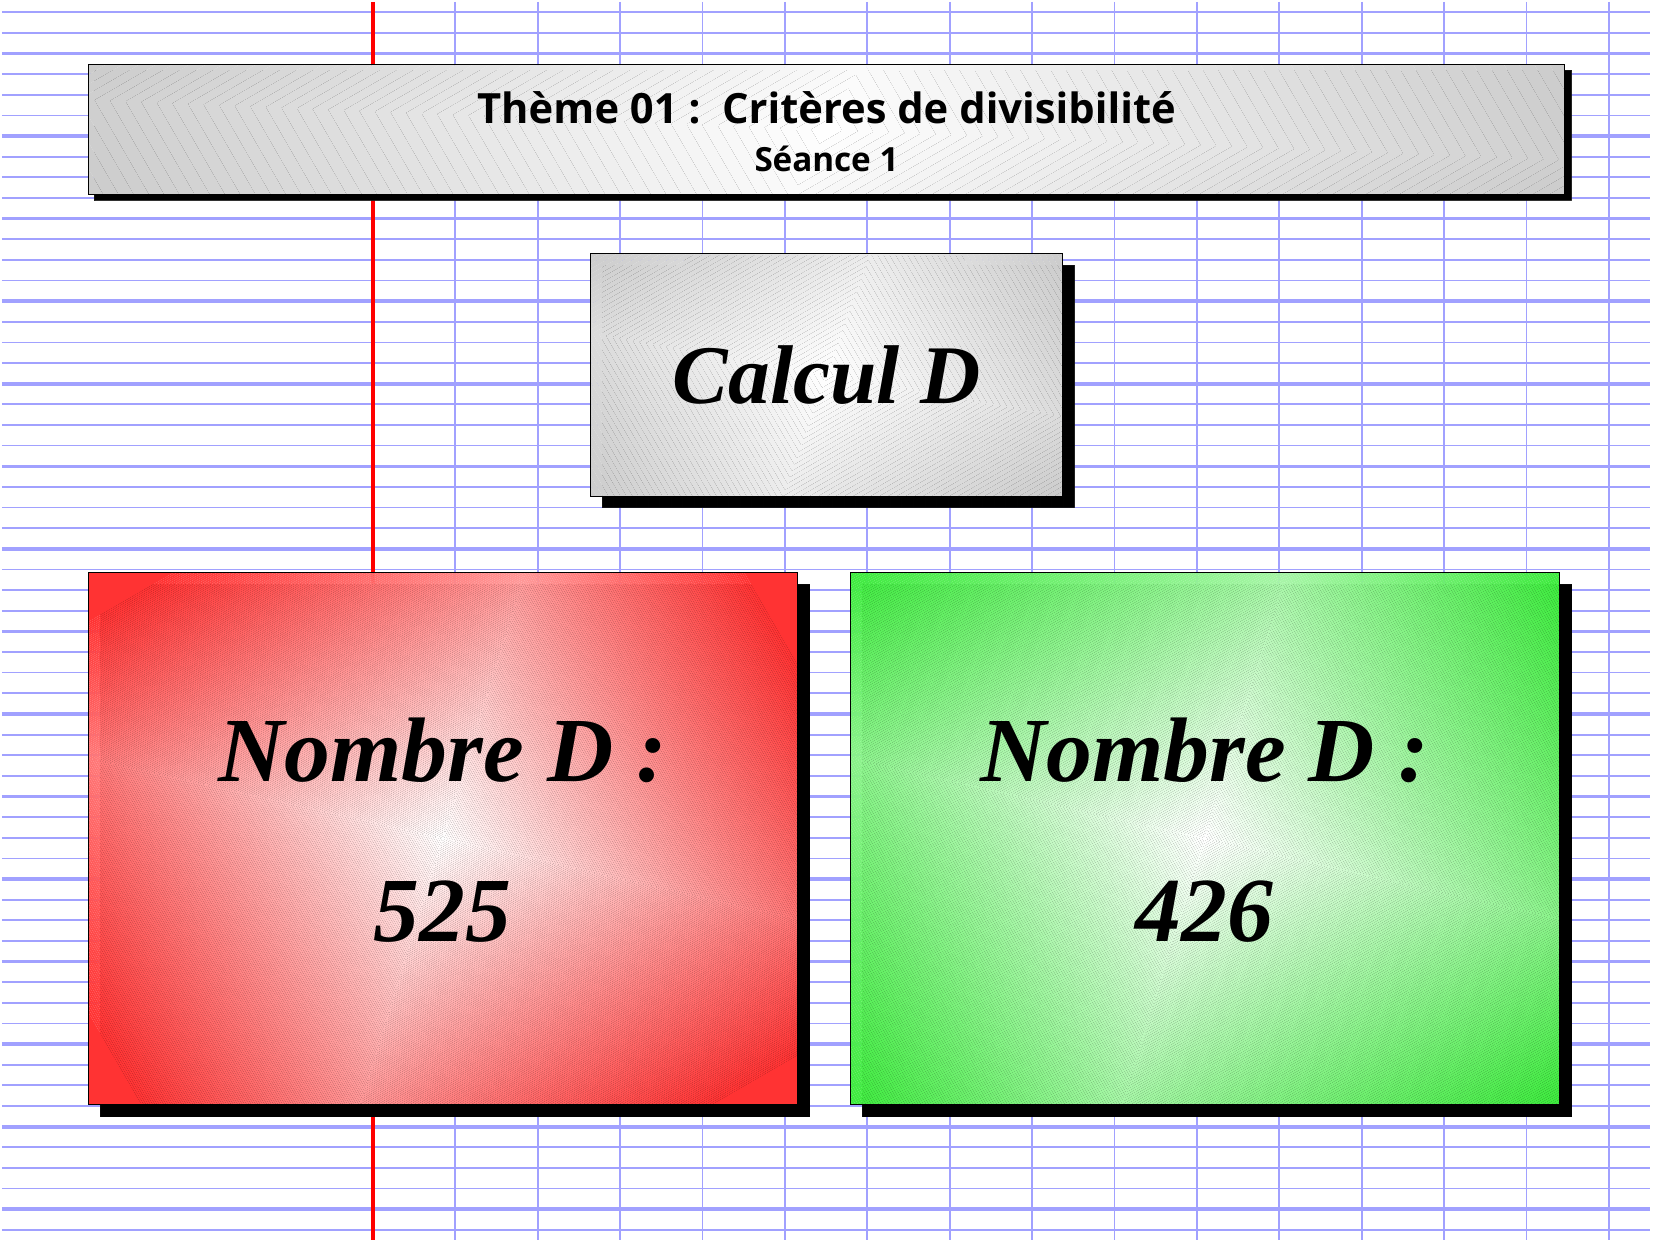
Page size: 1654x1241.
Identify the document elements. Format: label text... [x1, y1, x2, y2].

text_box Thème 01 : Critères de divisibilité Séance 1 [88, 64, 1565, 195]
text_box Nombre D : 525 [88, 572, 798, 1105]
text_box Nombre D : 426 [850, 572, 1560, 1105]
picture [0, 0, 1654, 1241]
text_box Calcul D [590, 253, 1063, 497]
